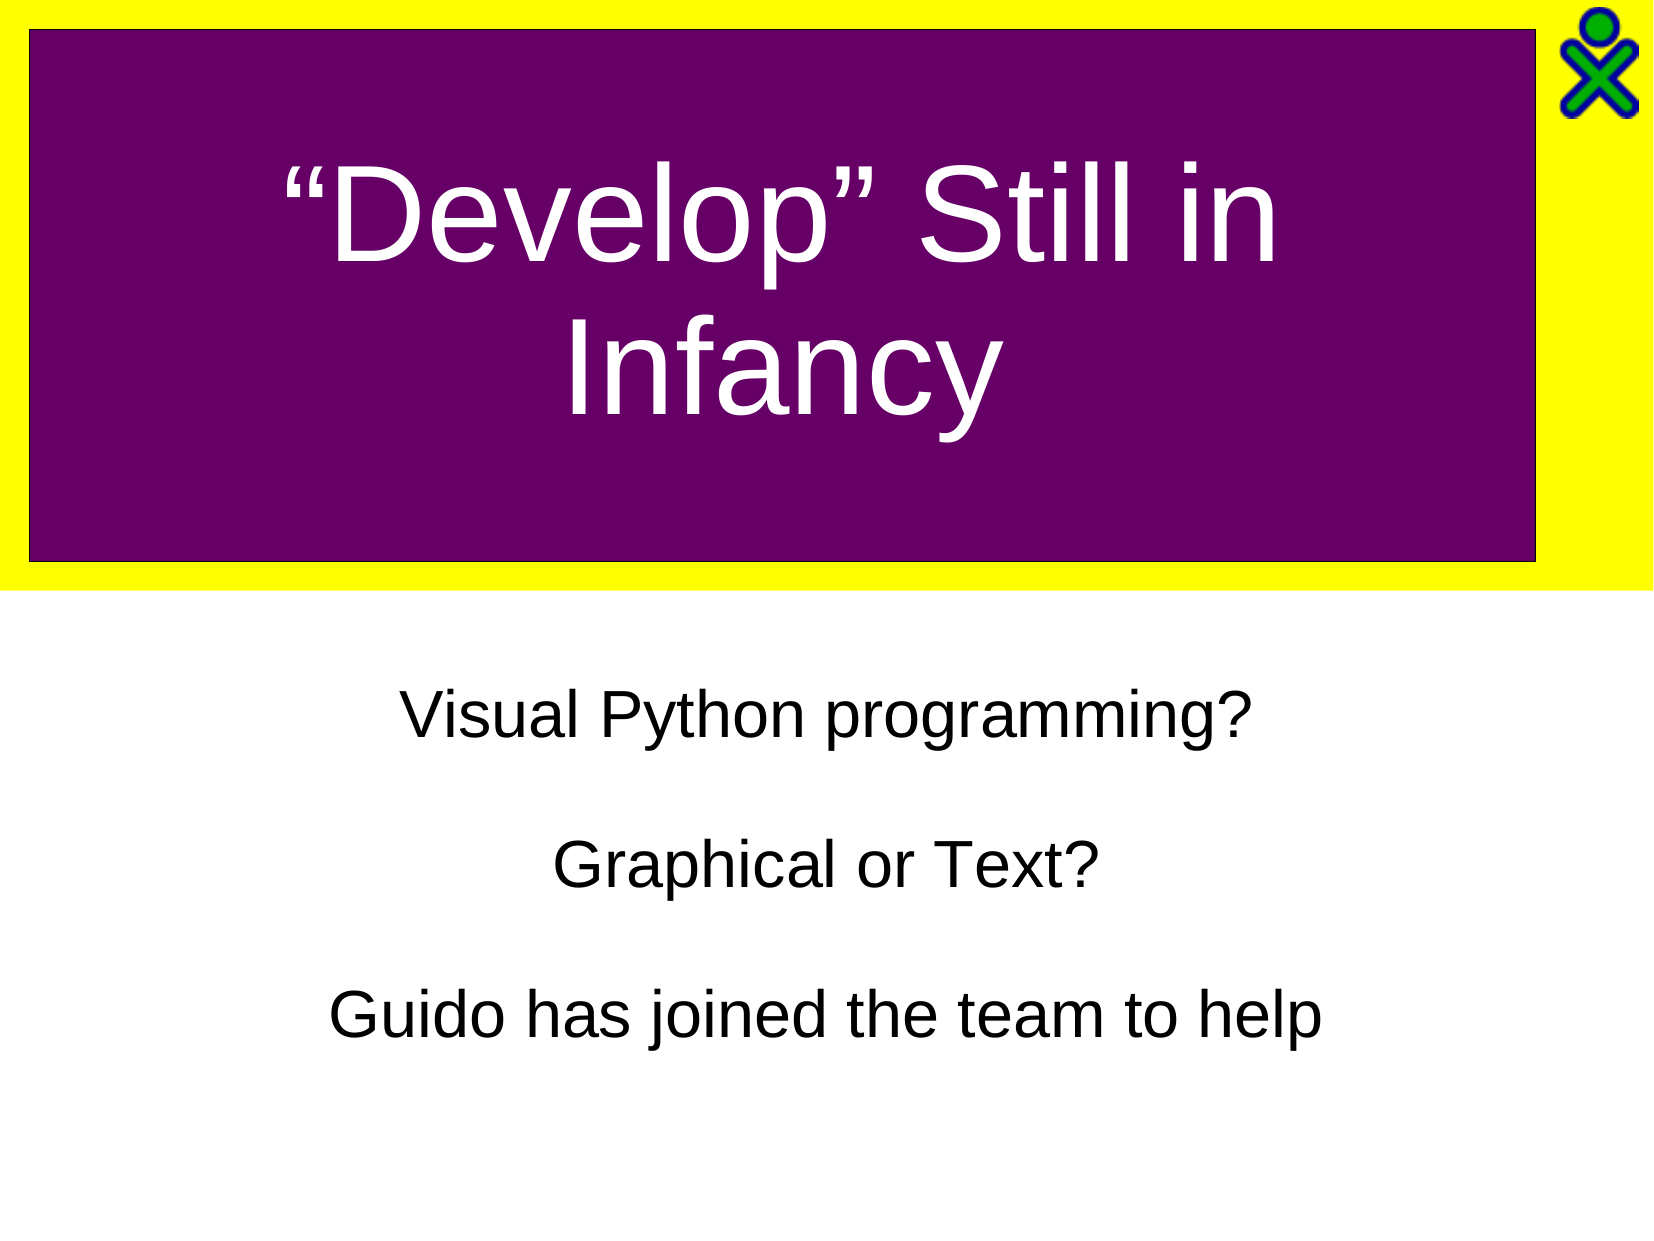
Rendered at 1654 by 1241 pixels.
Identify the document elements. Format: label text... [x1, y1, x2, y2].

title “Develop” Still in Infancy [59, 56, 1506, 525]
subtitle Visual Python programming? Graphical or Text? Guido has joined the team to help [82, 627, 1571, 1102]
picture [1559, 7, 1639, 119]
